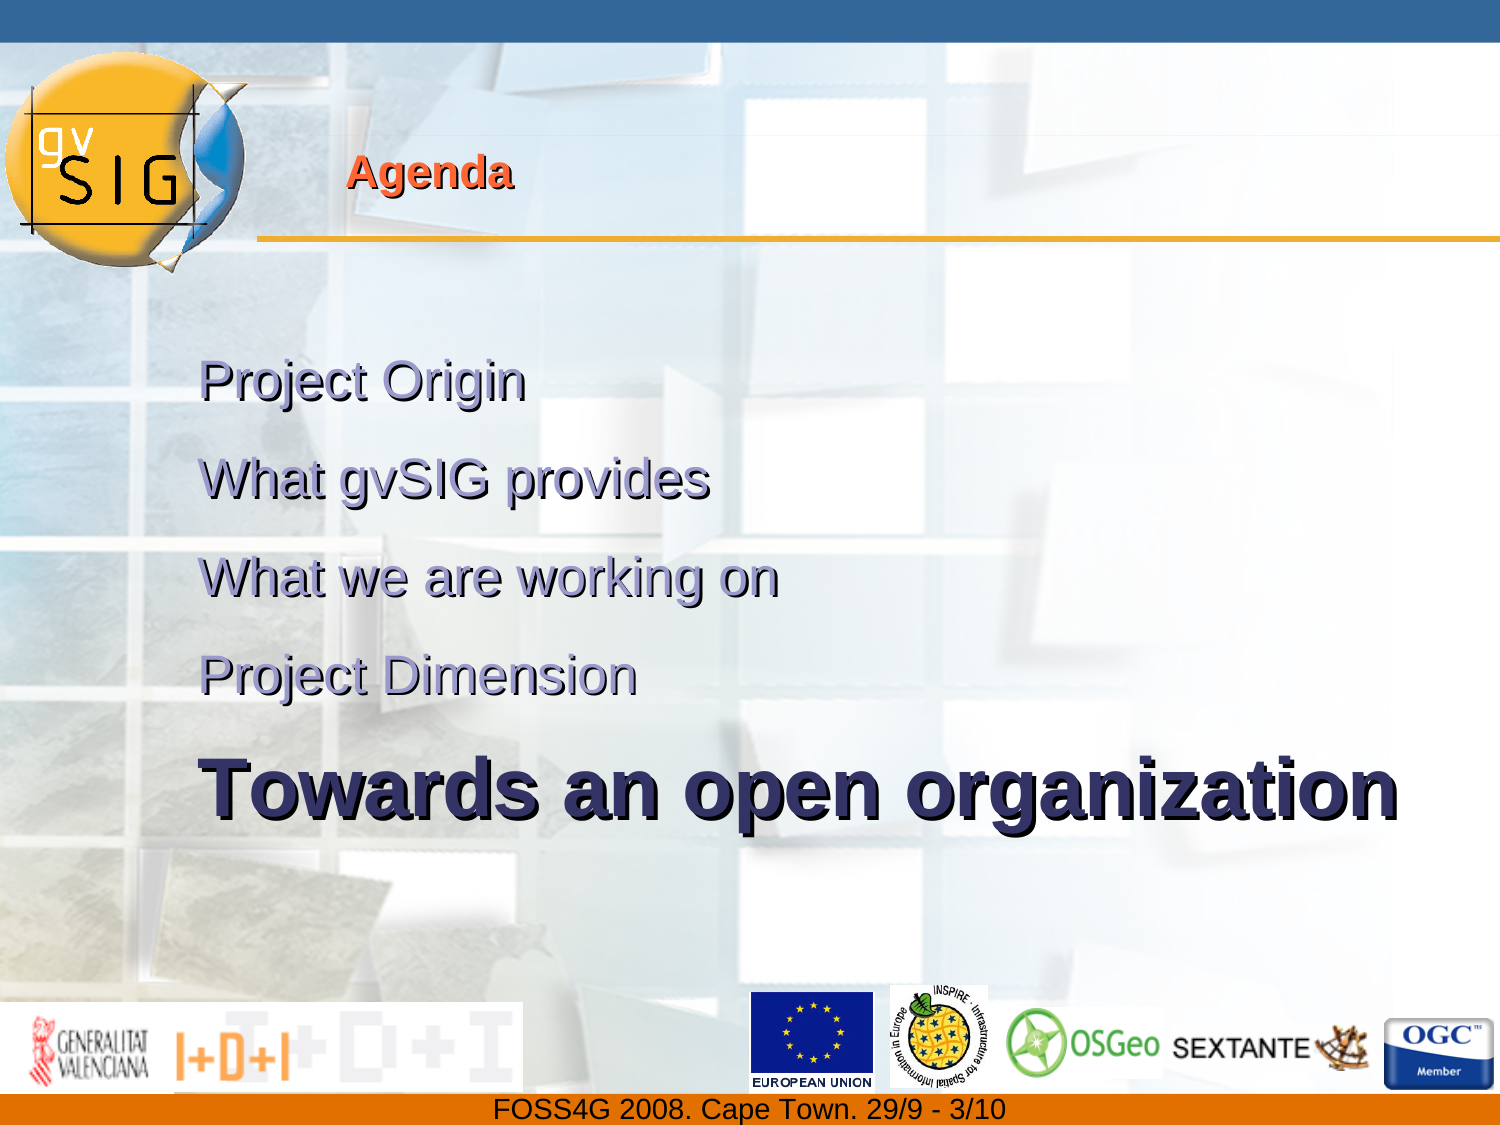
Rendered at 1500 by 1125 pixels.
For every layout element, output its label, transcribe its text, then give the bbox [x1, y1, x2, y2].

picture [1171, 1023, 1375, 1071]
picture [0, 1002, 523, 1094]
list Project Origin What gvSIG provides What we are working on Project Dimension Towards an open organization [197, 352, 1466, 837]
text_box Agenda [344, 148, 513, 201]
picture [0, 49, 250, 276]
picture [1384, 1018, 1494, 1090]
picture [1003, 1007, 1163, 1079]
picture [749, 992, 875, 1093]
picture [890, 985, 988, 1088]
